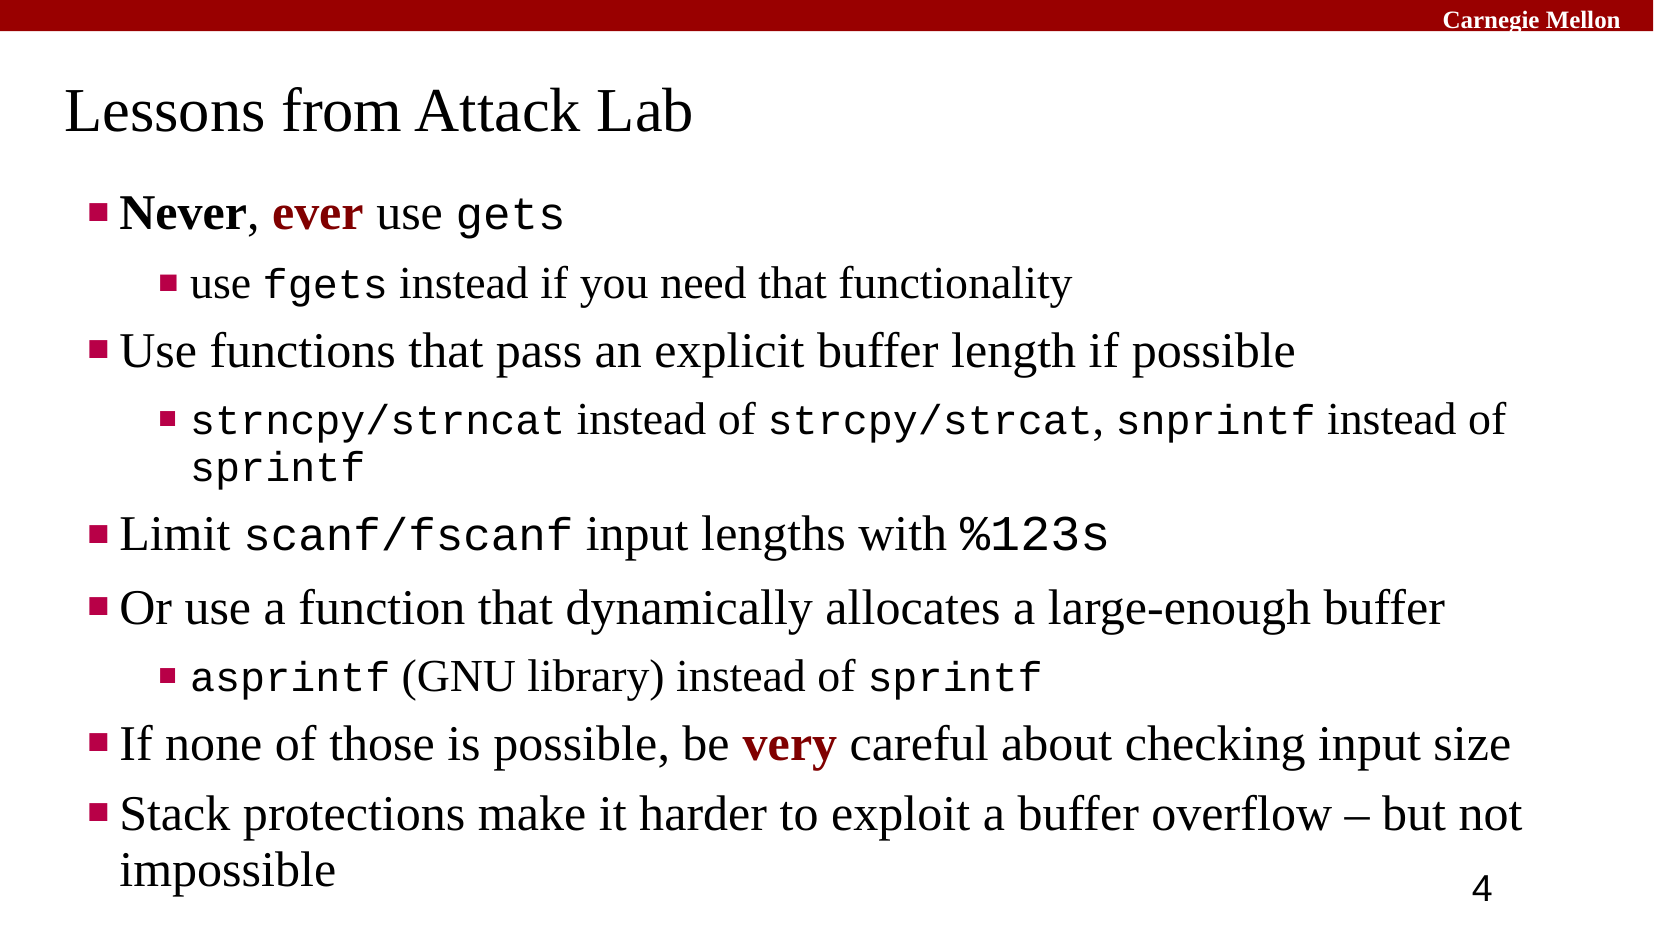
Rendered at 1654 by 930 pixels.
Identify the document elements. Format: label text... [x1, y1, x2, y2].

title Lessons from Attack Lab [64, 58, 1576, 163]
list Never, ever use gets use fgets instead if you need that functionality Use functions that pass an explicit buffer length if possible strncpy/strncat instead of strcpy/strcat, snprintf instead of sprintf Limit scanf/fscanf input lengths with %123s Or use a function that dynamically allocates a large-enough buffer asprintf (GNU library) instead of sprintf If none of those is possible, be very careful about checking input size Stack protections make it harder to exploit a buffer overflow – but not impossible [71, 184, 1576, 901]
